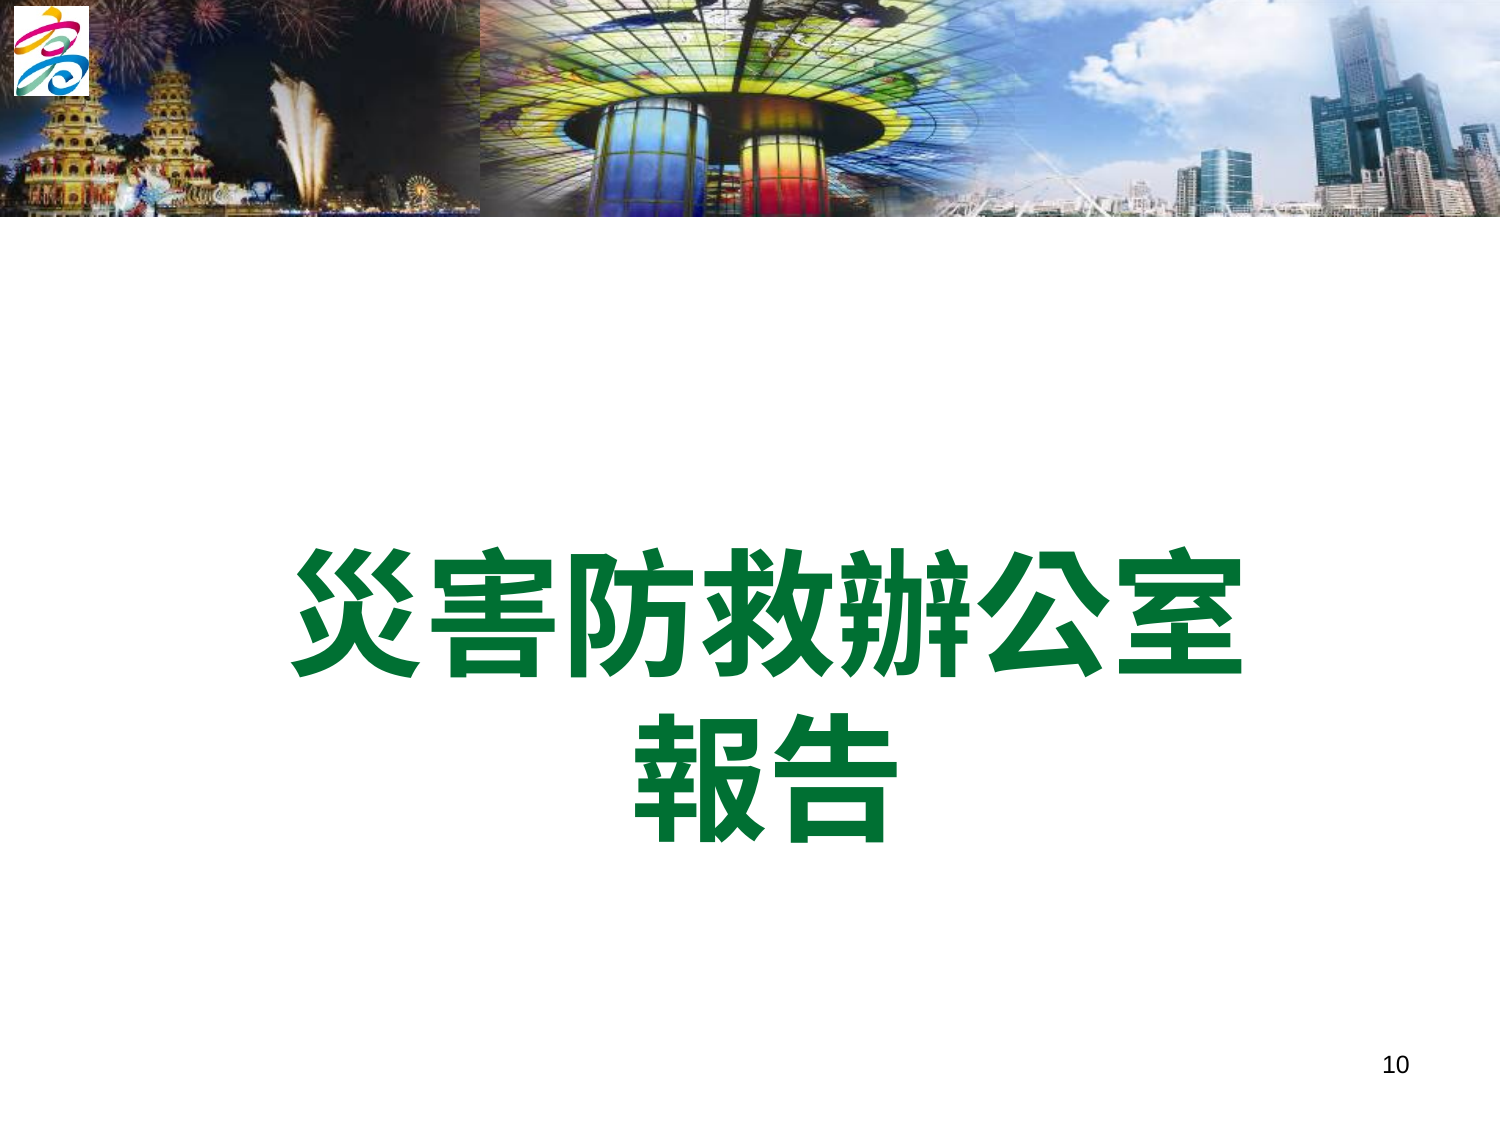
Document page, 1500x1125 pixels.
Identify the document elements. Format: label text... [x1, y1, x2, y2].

picture [0, 0, 1500, 217]
slide_number <編號> [1352, 1024, 1425, 1103]
title 災害防救辦公室 報告 [179, 385, 1357, 1000]
